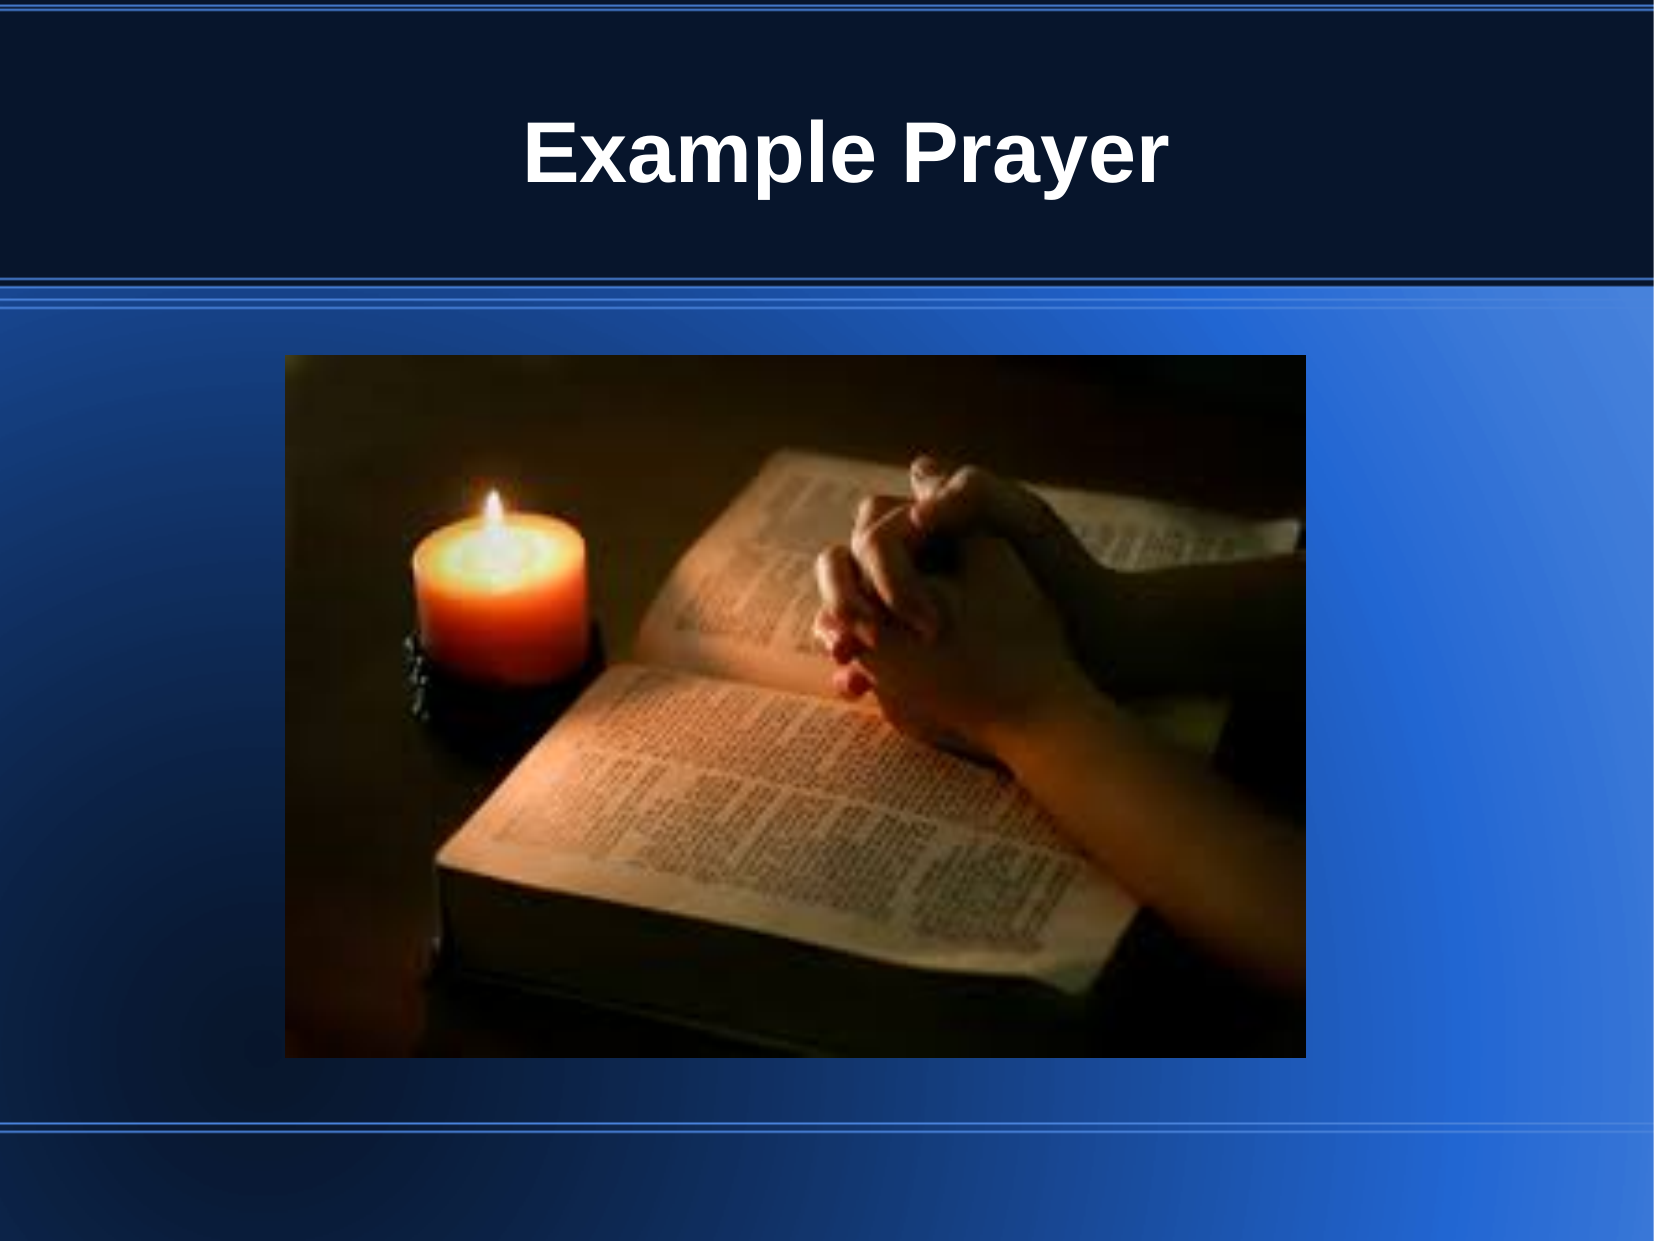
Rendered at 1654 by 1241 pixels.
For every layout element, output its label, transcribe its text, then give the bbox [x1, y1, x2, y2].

title Example Prayer [101, 49, 1591, 257]
picture [0, 0, 1654, 1241]
